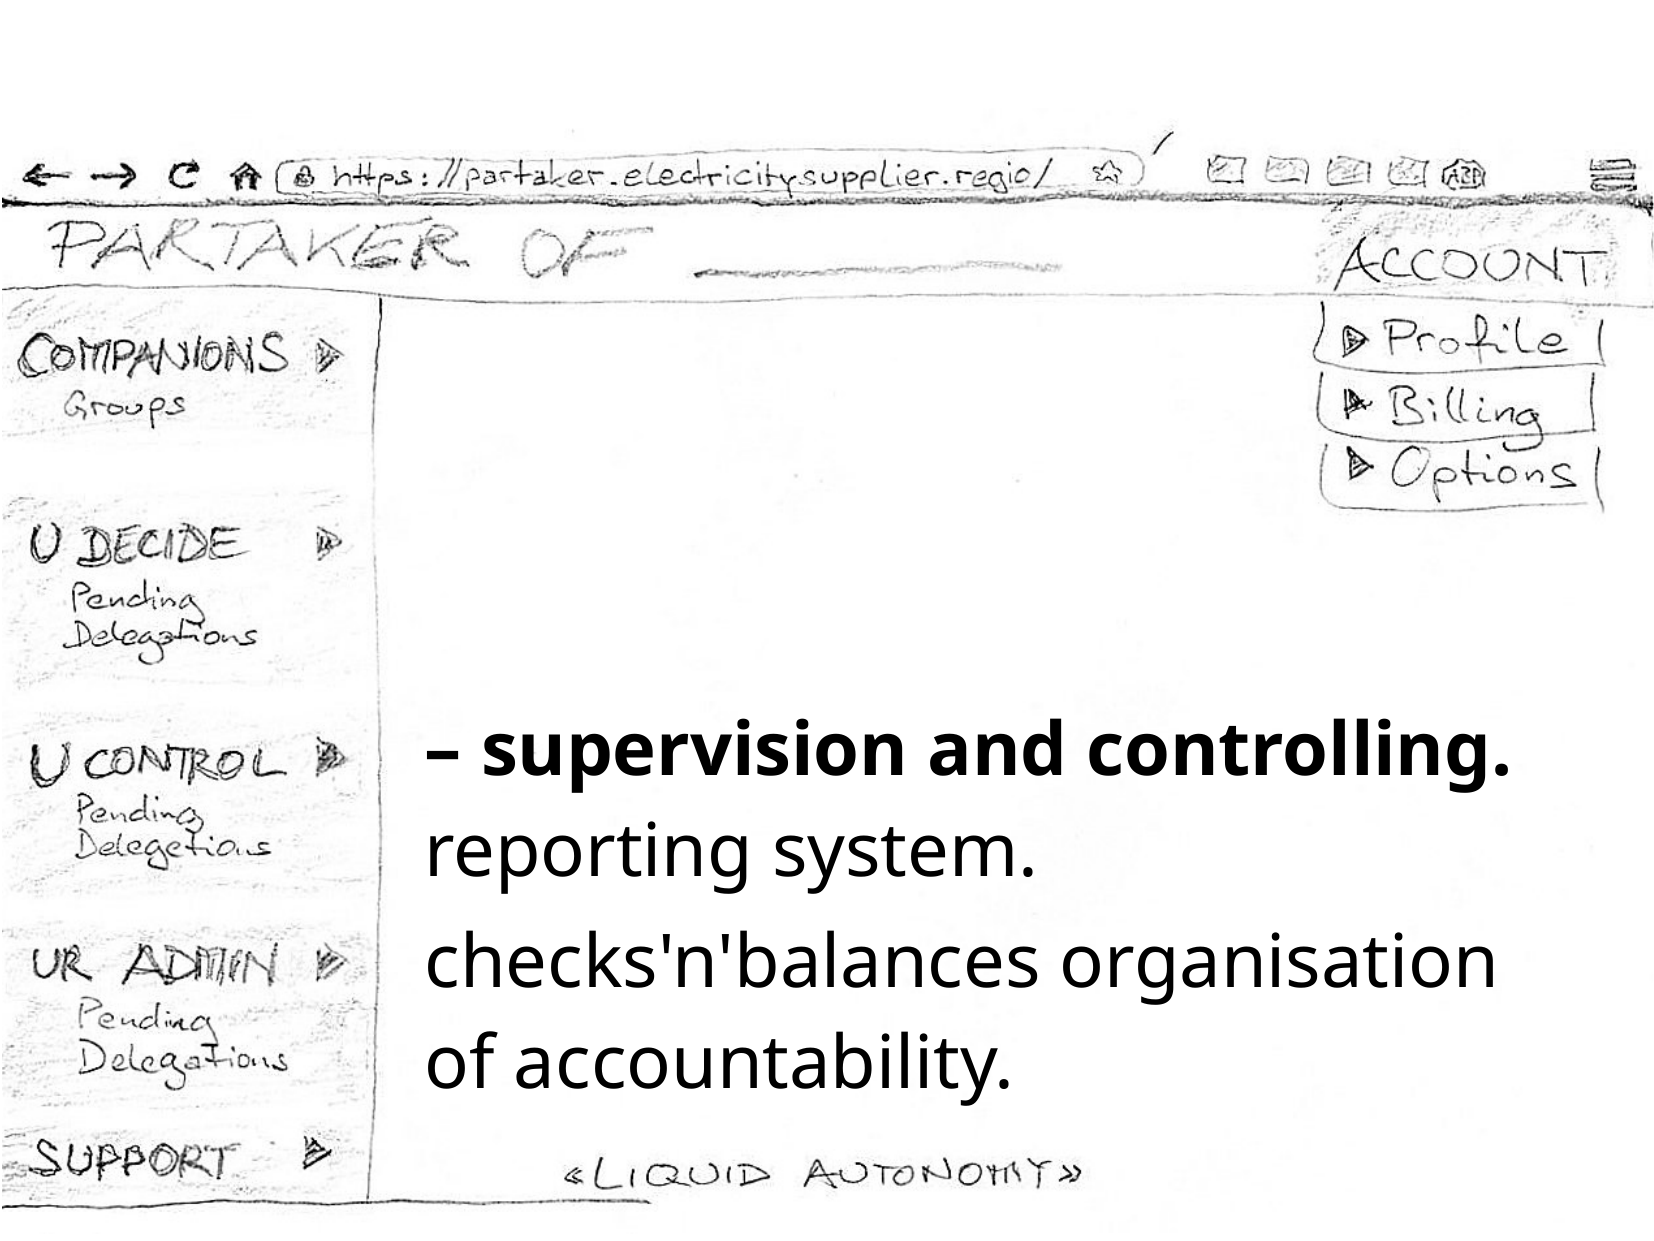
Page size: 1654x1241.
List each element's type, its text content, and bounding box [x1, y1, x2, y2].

picture [2, 108, 1654, 1234]
list – supervision and controlling. reporting system. checks'n'balances organisation of accountability. [361, 696, 1560, 1193]
